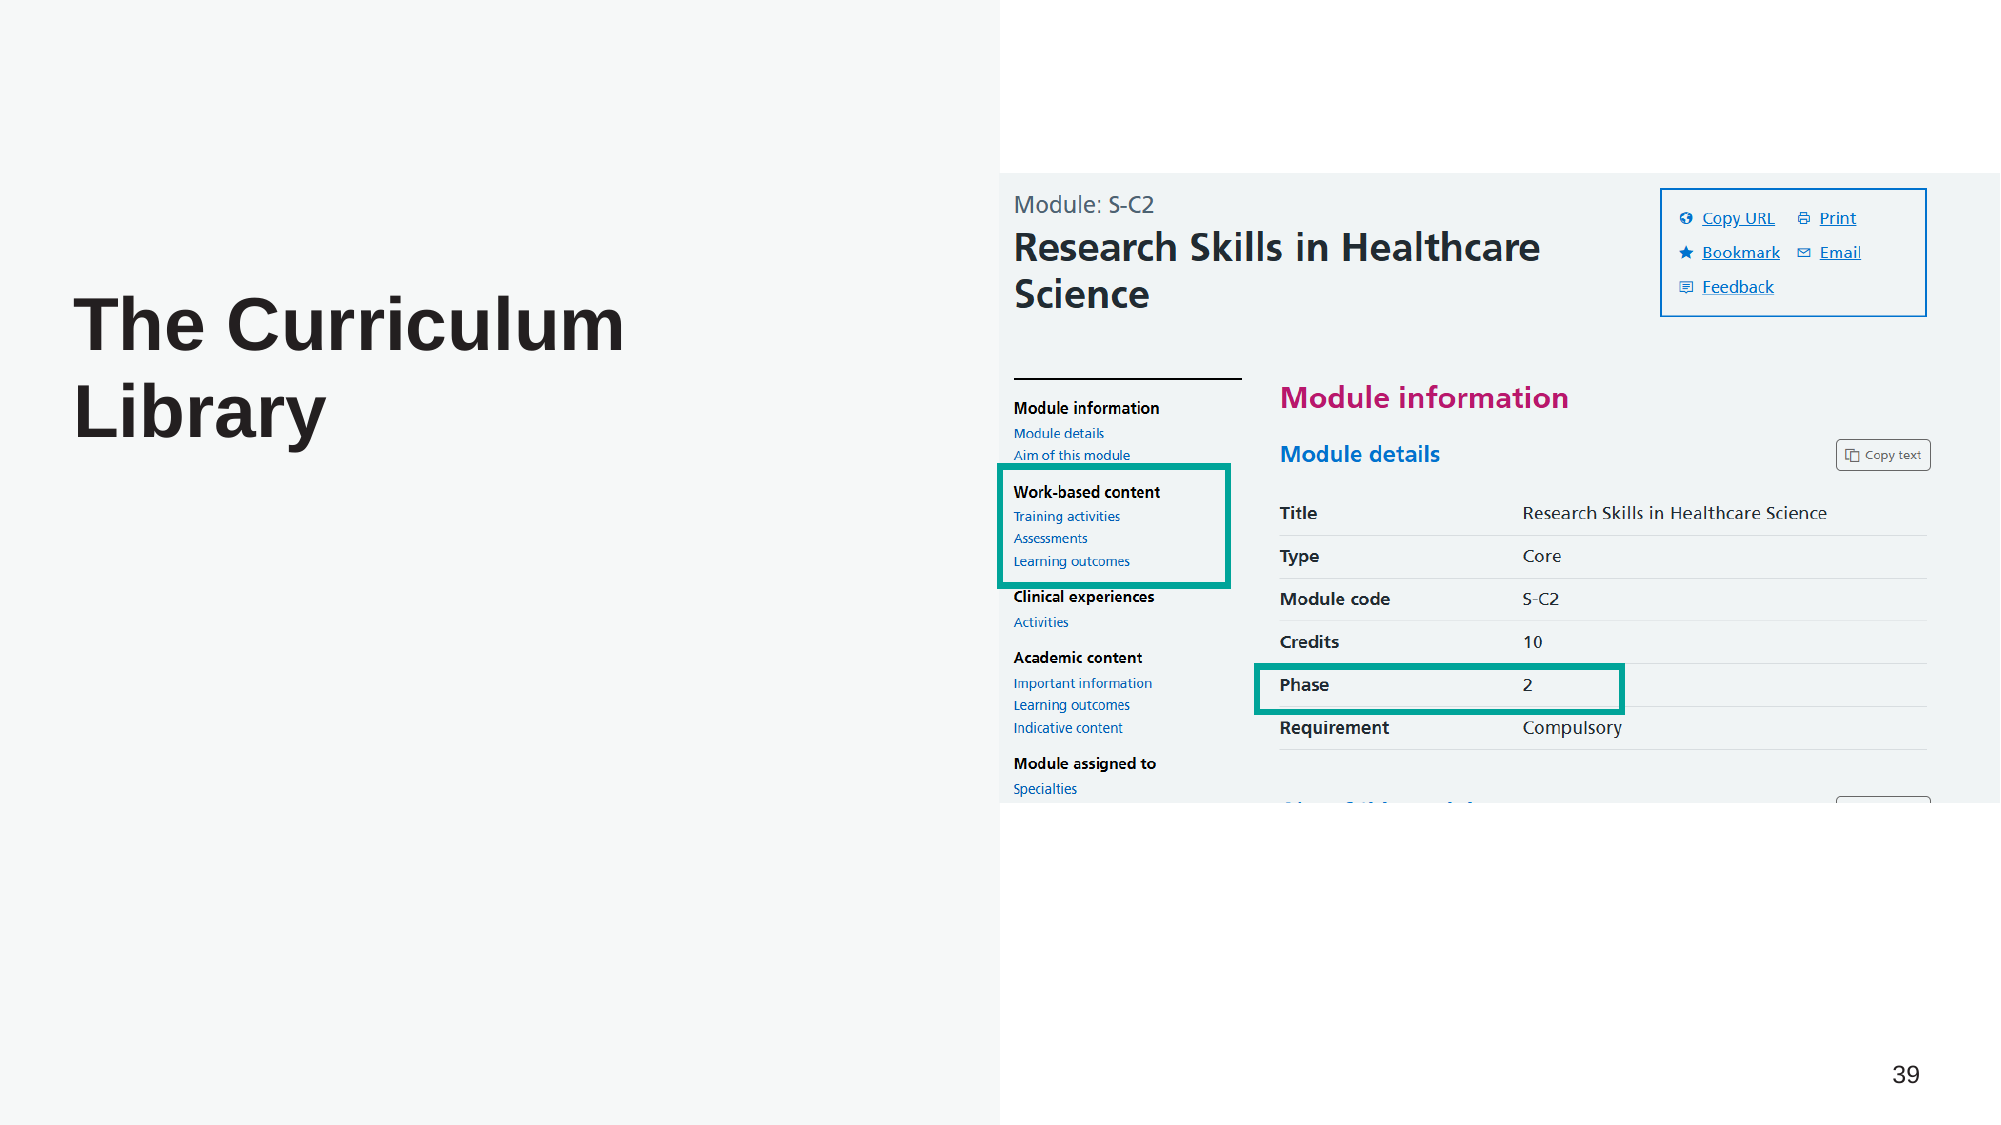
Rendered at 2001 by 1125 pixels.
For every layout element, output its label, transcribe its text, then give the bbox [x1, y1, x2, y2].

picture [1003, 470, 1225, 582]
picture [999, 173, 2000, 803]
title The Curriculum Library [58, 270, 864, 784]
